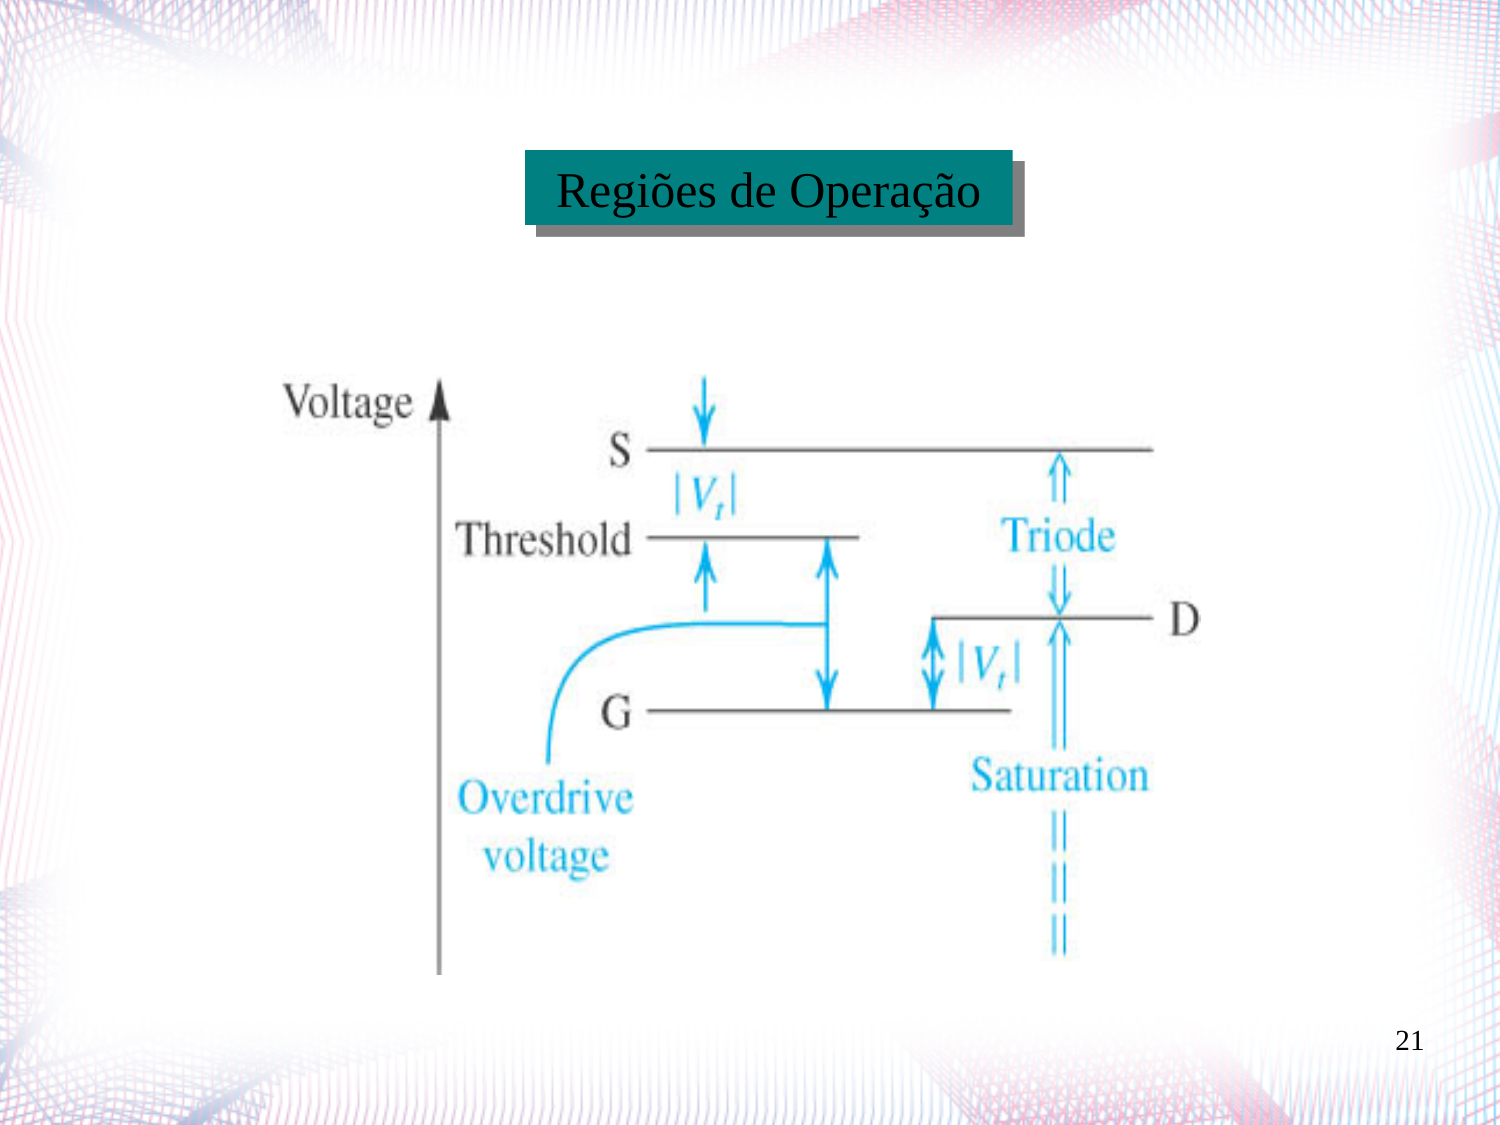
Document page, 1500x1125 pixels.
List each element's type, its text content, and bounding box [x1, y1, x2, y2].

text_box Regiões de Operação [525, 150, 1013, 225]
picture [0, 0, 1500, 1125]
